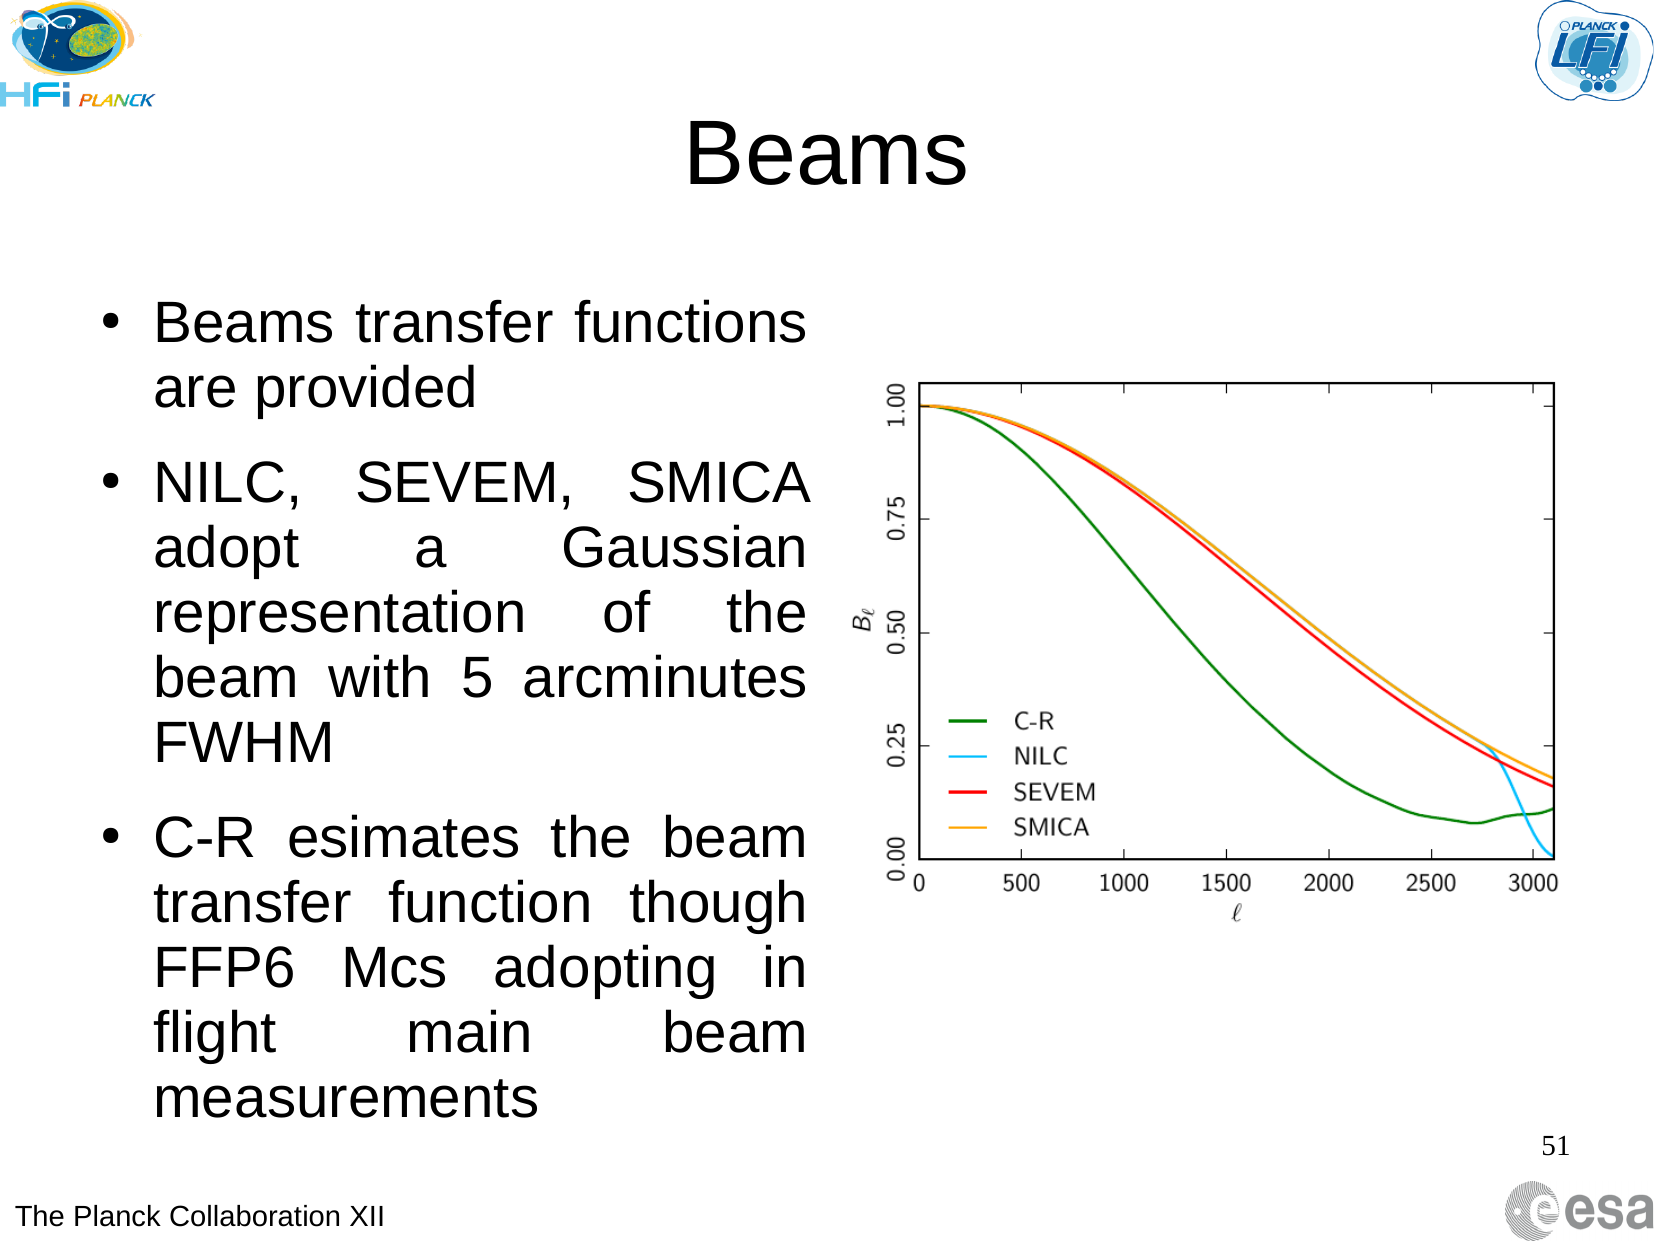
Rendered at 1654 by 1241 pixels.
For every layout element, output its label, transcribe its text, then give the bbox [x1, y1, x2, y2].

picture [1535, 0, 1654, 101]
title Beams [82, 49, 1571, 257]
picture [0, 0, 156, 108]
picture [1505, 1181, 1654, 1241]
text_box The Planck Collaboration XII [0, 1192, 402, 1241]
picture [845, 364, 1572, 936]
list Beams transfer functions are provided NILC, SEVEM, SMICA adopt a Gaussian representation of the beam with 5 arcminutes FWHM C-R esimates the beam transfer function though FFP6 Mcs adopting in flight main beam measurements [82, 290, 809, 1130]
